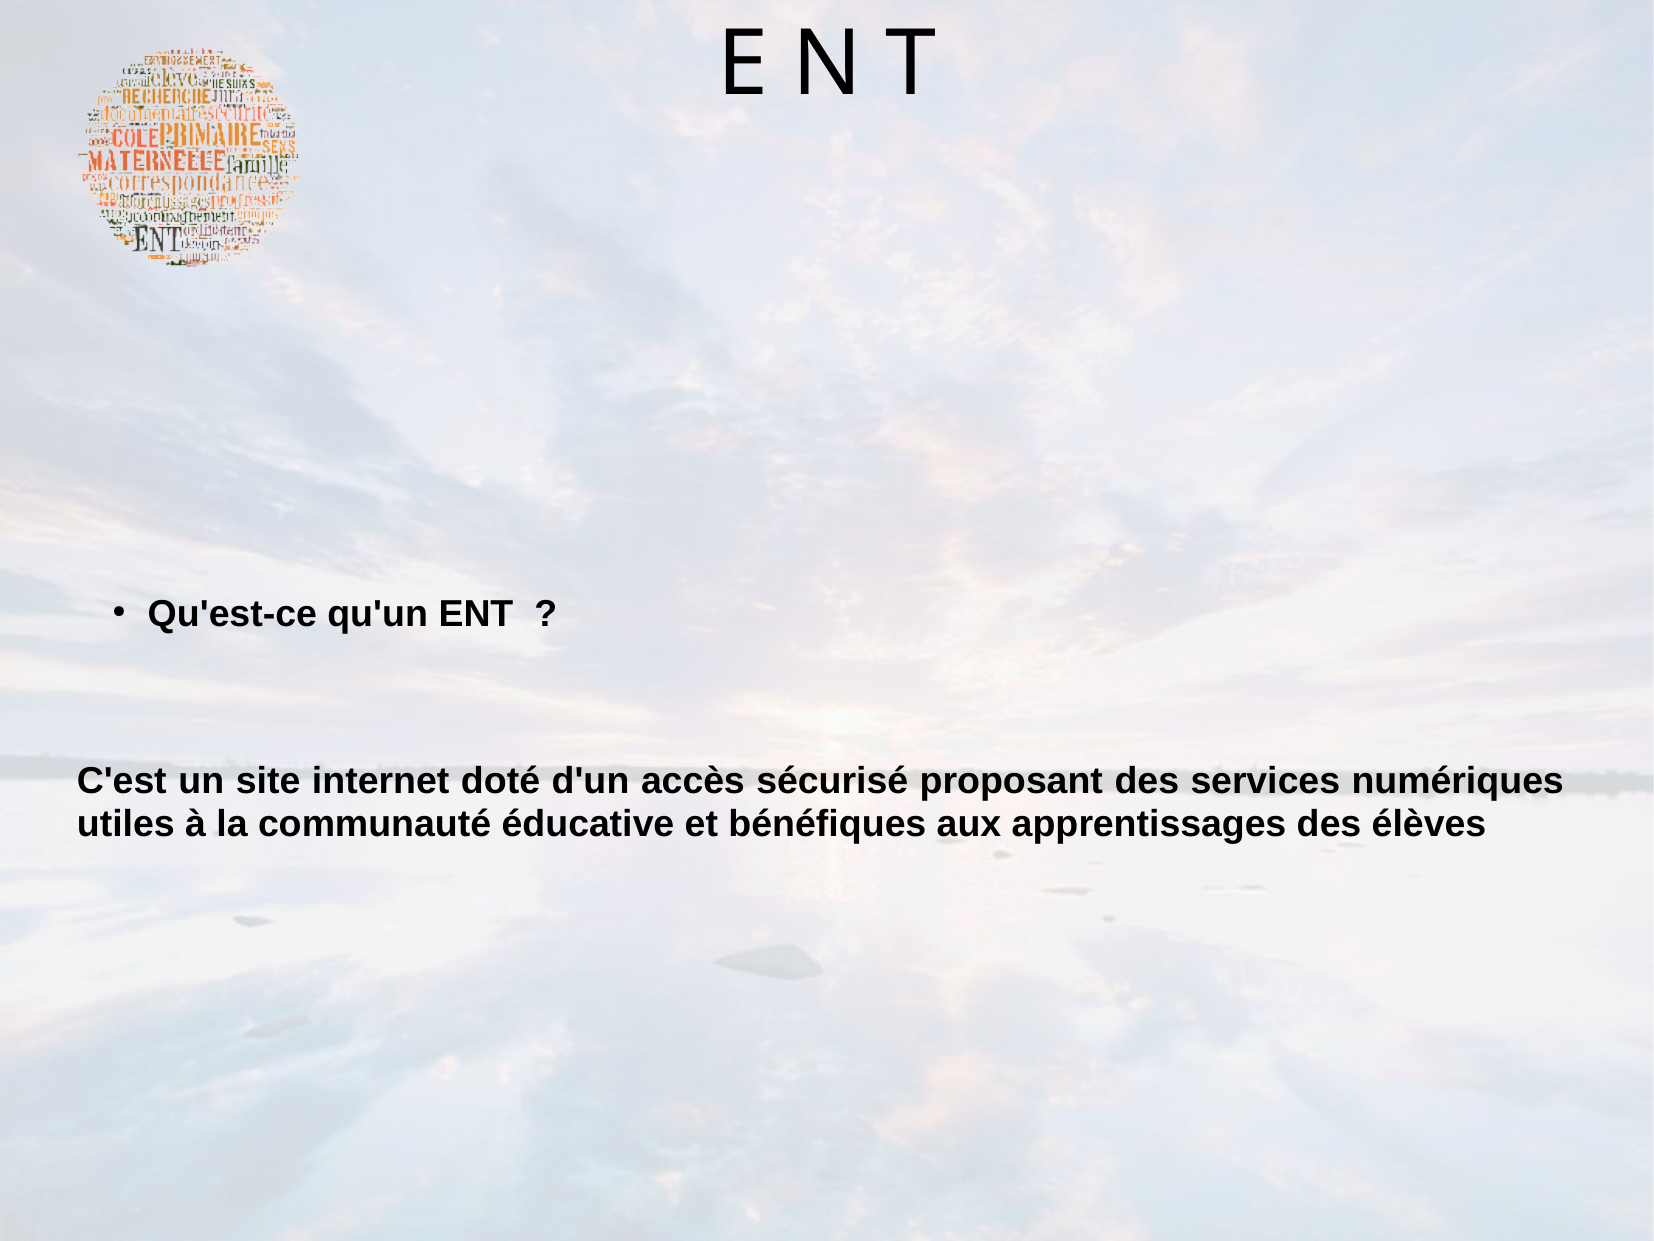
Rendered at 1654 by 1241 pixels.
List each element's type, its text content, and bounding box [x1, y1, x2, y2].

title E N T [83, 0, 1572, 170]
picture [0, 0, 1654, 1241]
subtitle Qu'est-ce qu'un ENT ? C'est un site internet doté d'un accès sécurisé proposant des services numériques utiles à la communauté éducative et bénéfiques aux apprentissages des élèves [76, 347, 1565, 1241]
